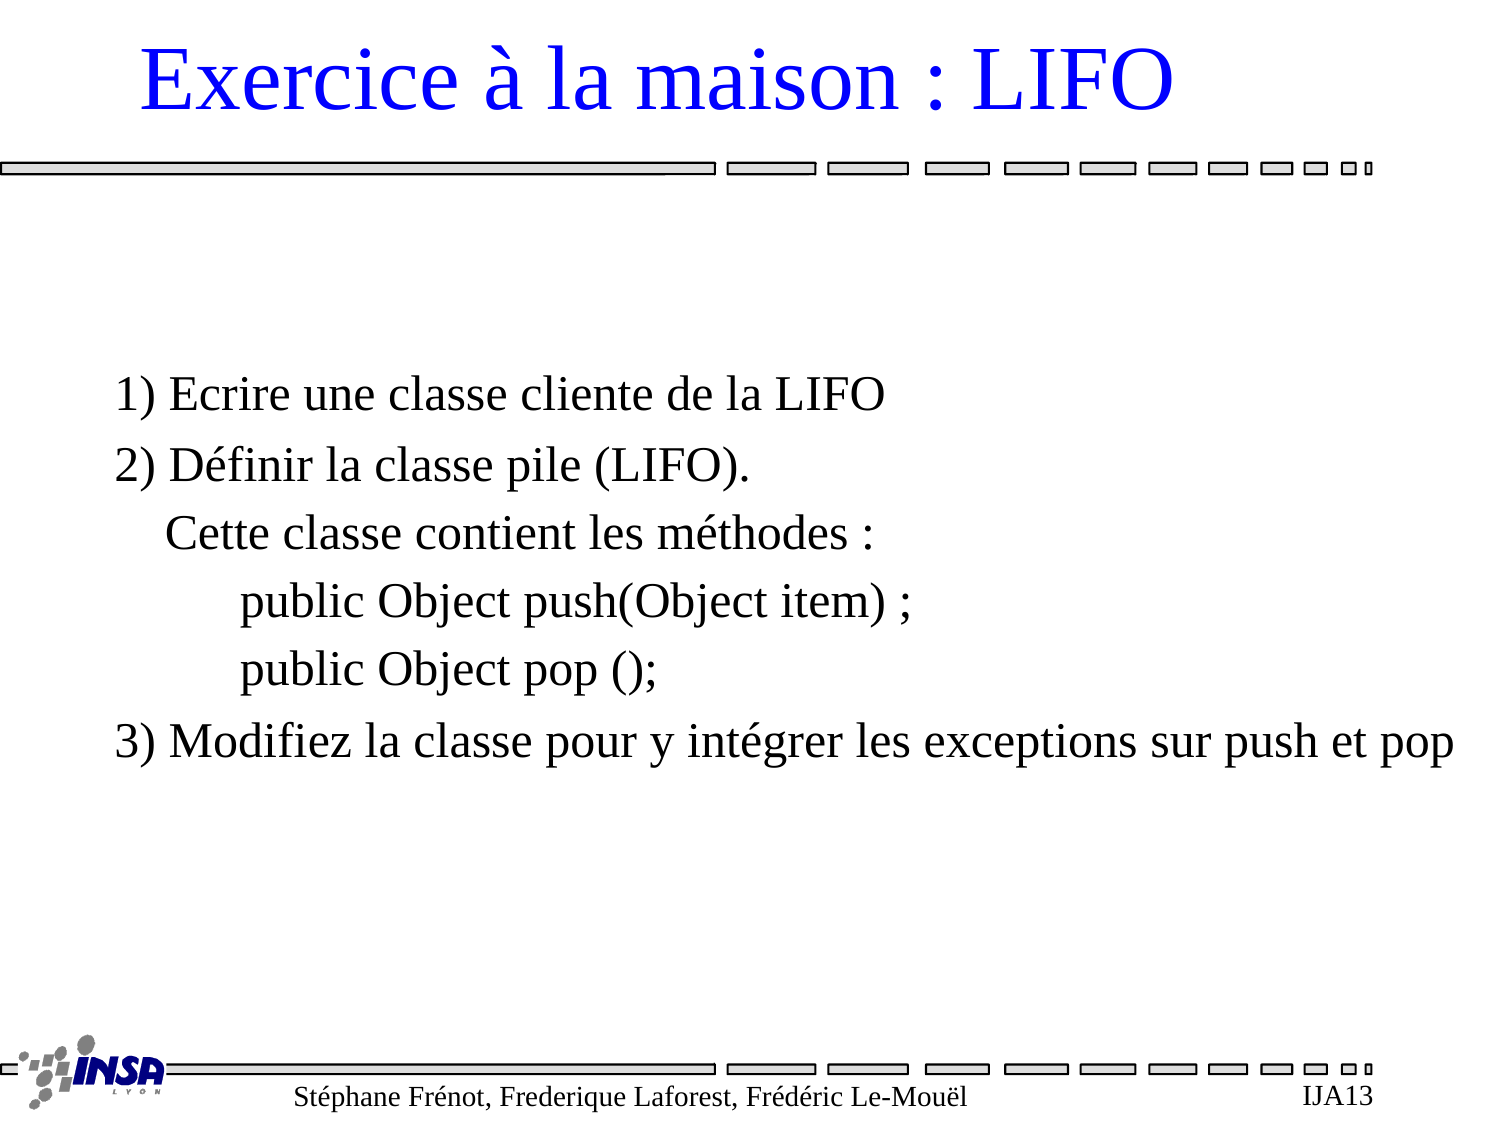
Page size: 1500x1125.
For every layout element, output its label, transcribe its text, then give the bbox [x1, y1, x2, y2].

list 1) Ecrire une classe cliente de la LIFO 2) Définir la classe pile (LIFO). Cette classe contient les méthodes : public Object push(Object item) ; public Object pop (); 3) Modifiez la classe pour y intégrer les exceptions sur push et pop [0, 361, 1471, 1037]
title Exercice à la maison : LIFO [125, 0, 1400, 162]
